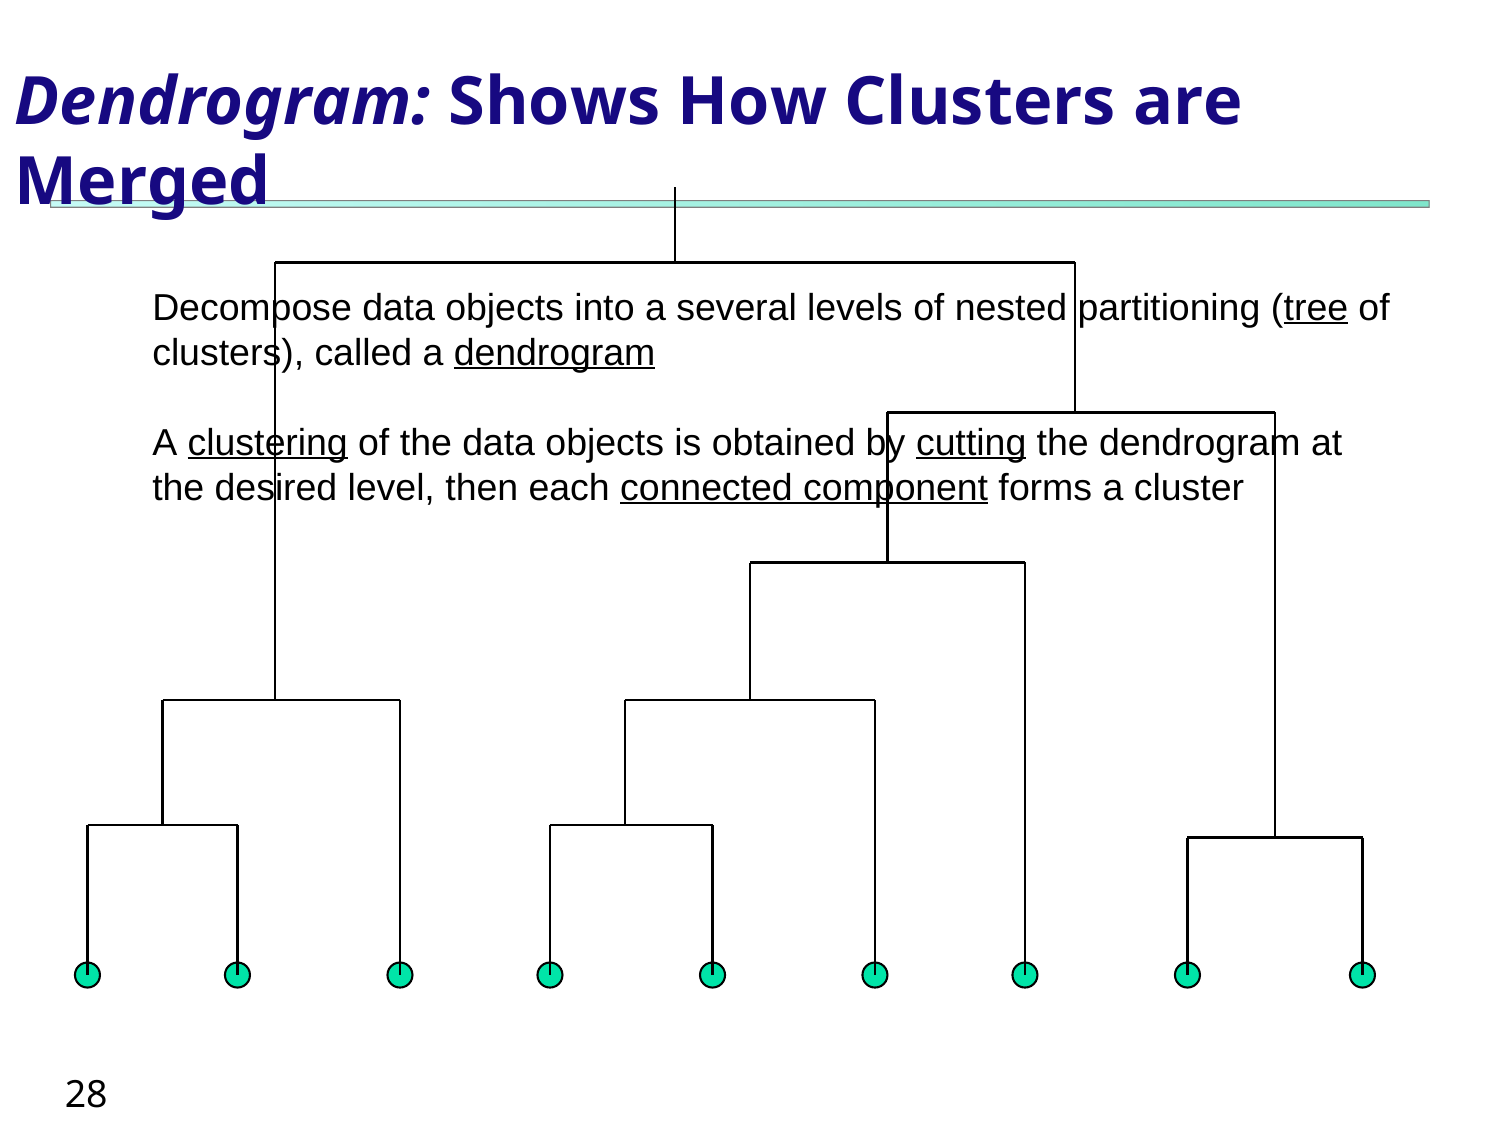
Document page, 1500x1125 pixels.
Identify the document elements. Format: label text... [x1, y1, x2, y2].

text_box Decompose data objects into a several levels of nested partitioning (tree of clusters), called a dendrogram A clustering of the data objects is obtained by cutting the dendrogram at the desired level, then each connected component forms a cluster [62, 274, 1413, 516]
text_box Dendrogram: Shows How Clusters are Merged [0, 49, 1500, 226]
text_box <number> [49, 1062, 363, 1125]
